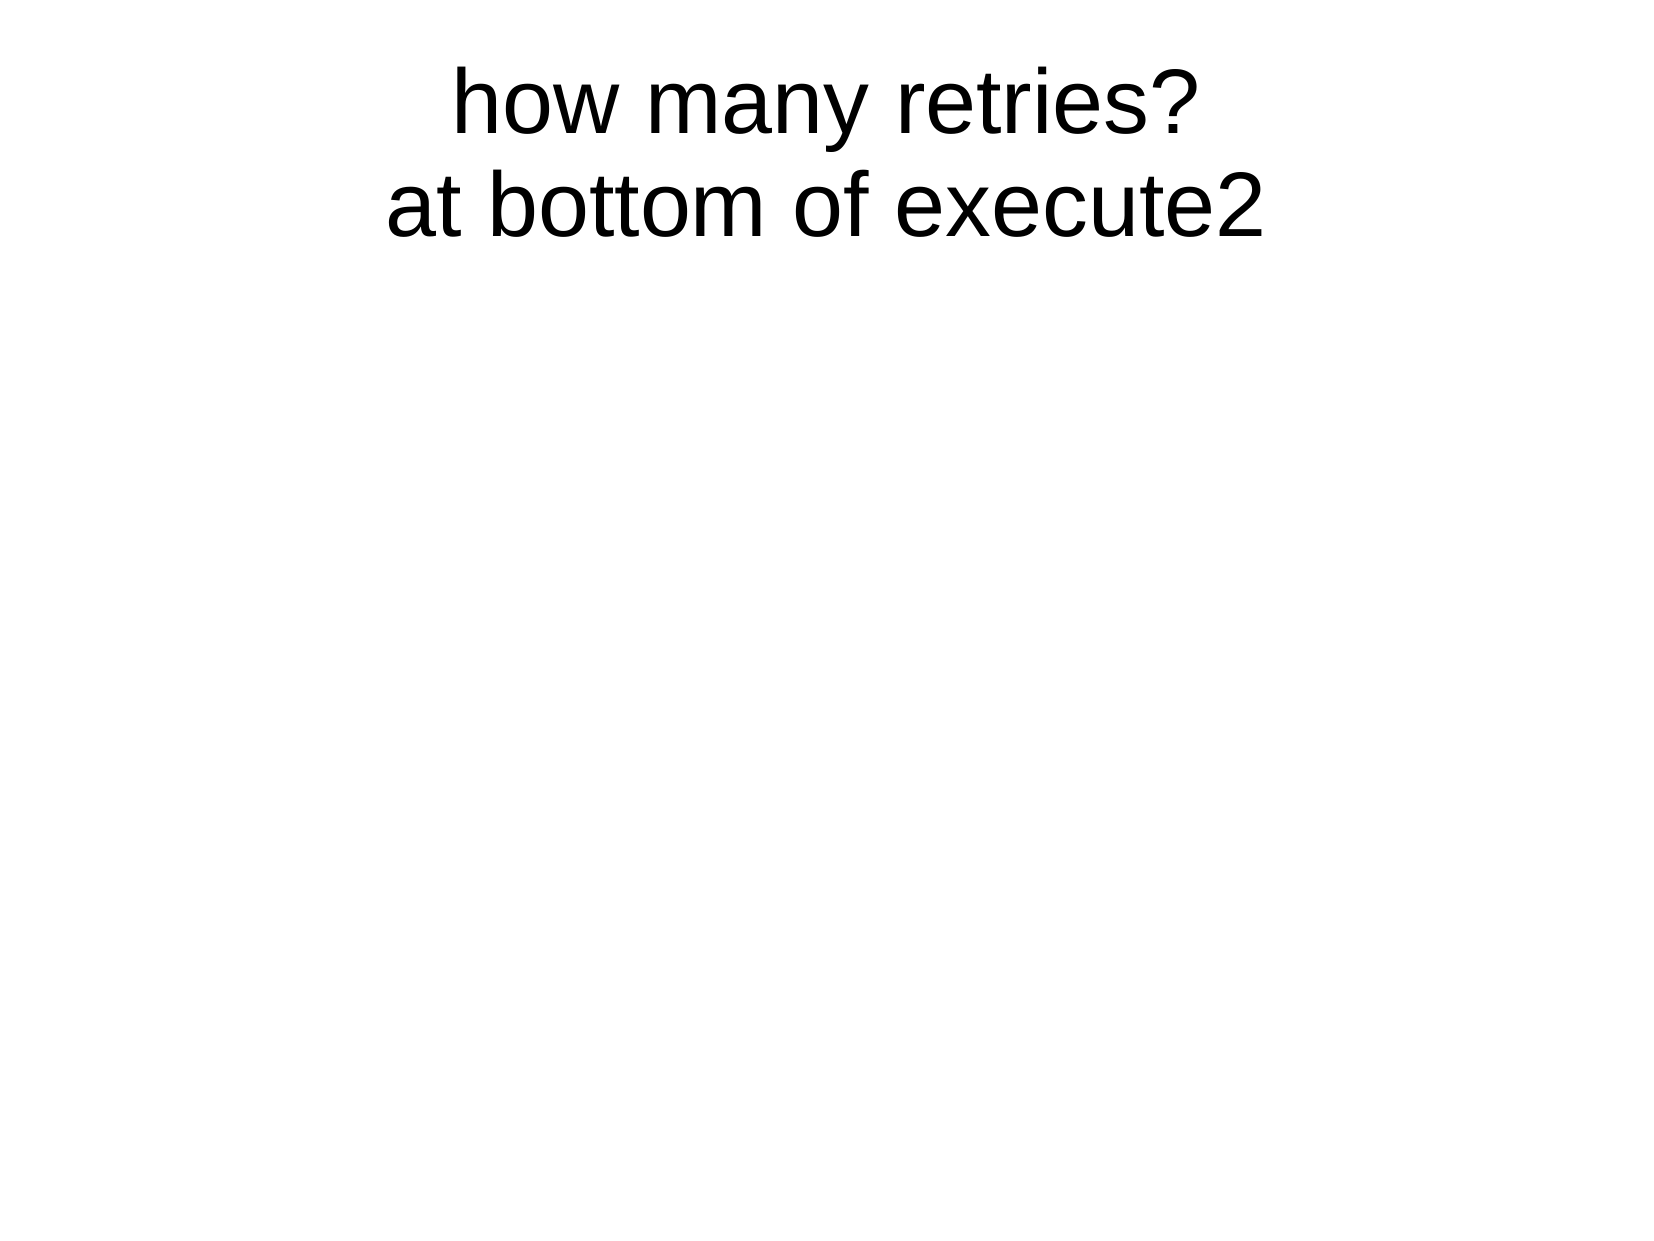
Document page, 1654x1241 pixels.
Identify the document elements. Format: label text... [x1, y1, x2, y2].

title how many retries? at bottom of execute2 [82, 47, 1571, 259]
